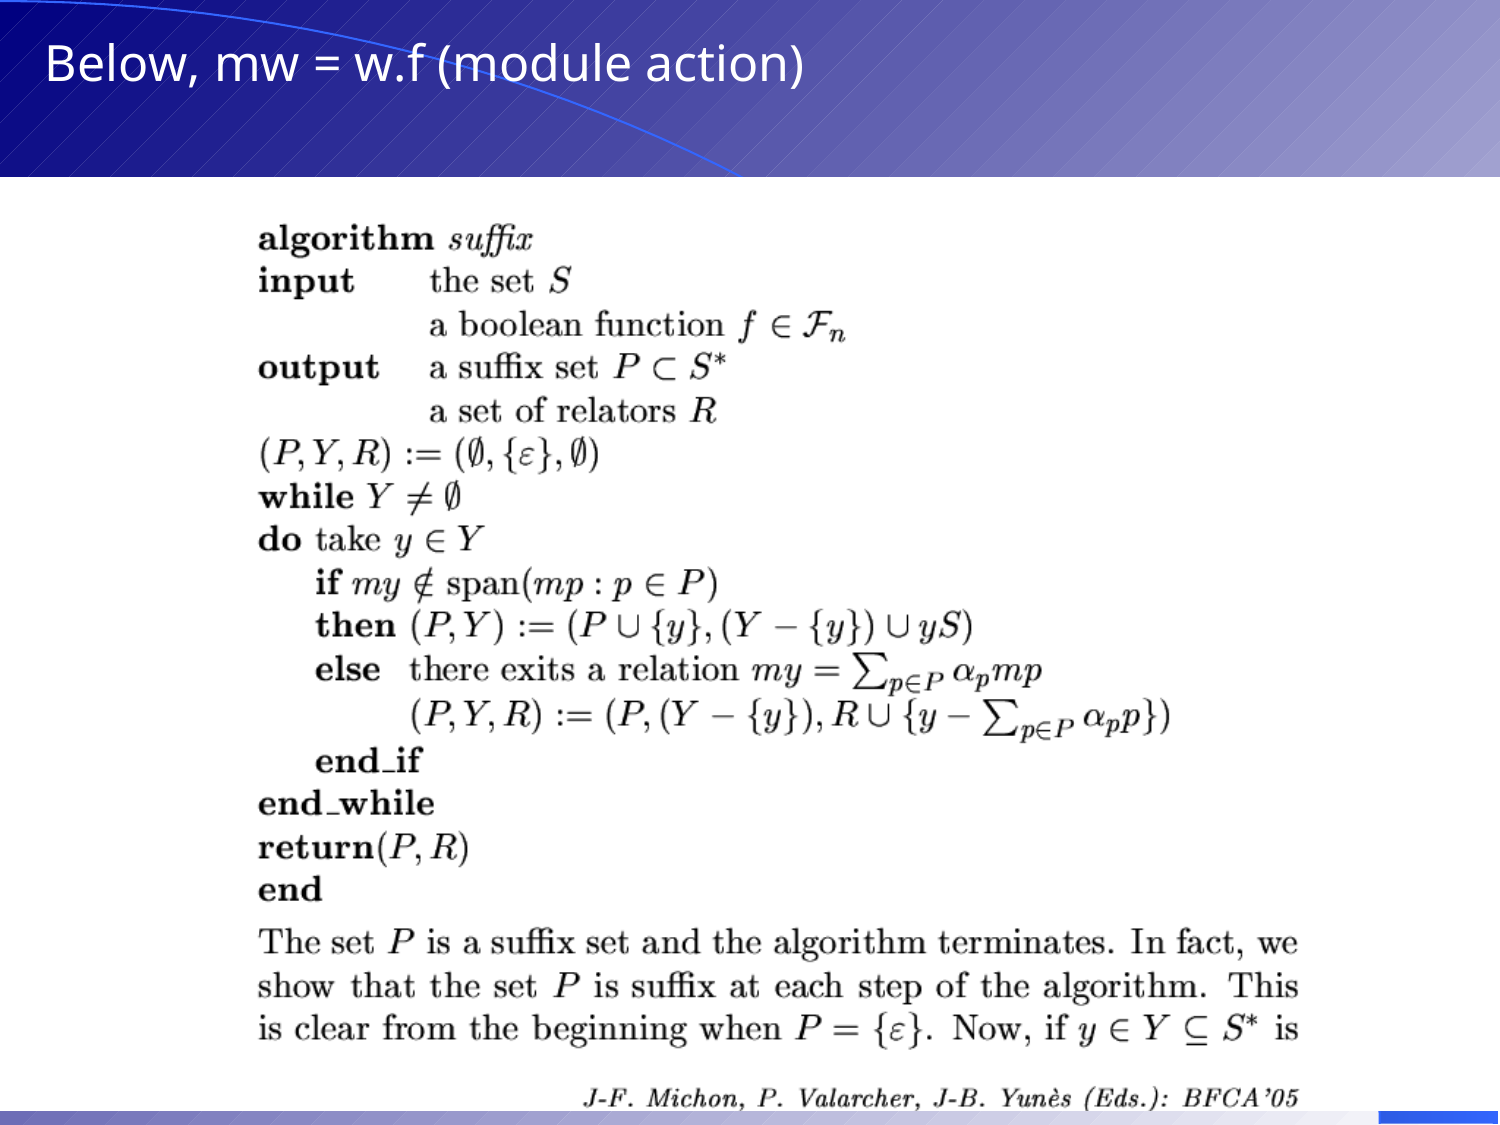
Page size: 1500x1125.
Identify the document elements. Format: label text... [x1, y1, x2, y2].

picture [0, 177, 1500, 1111]
text_box Below, mw = w.f (module action) [29, 24, 1479, 159]
